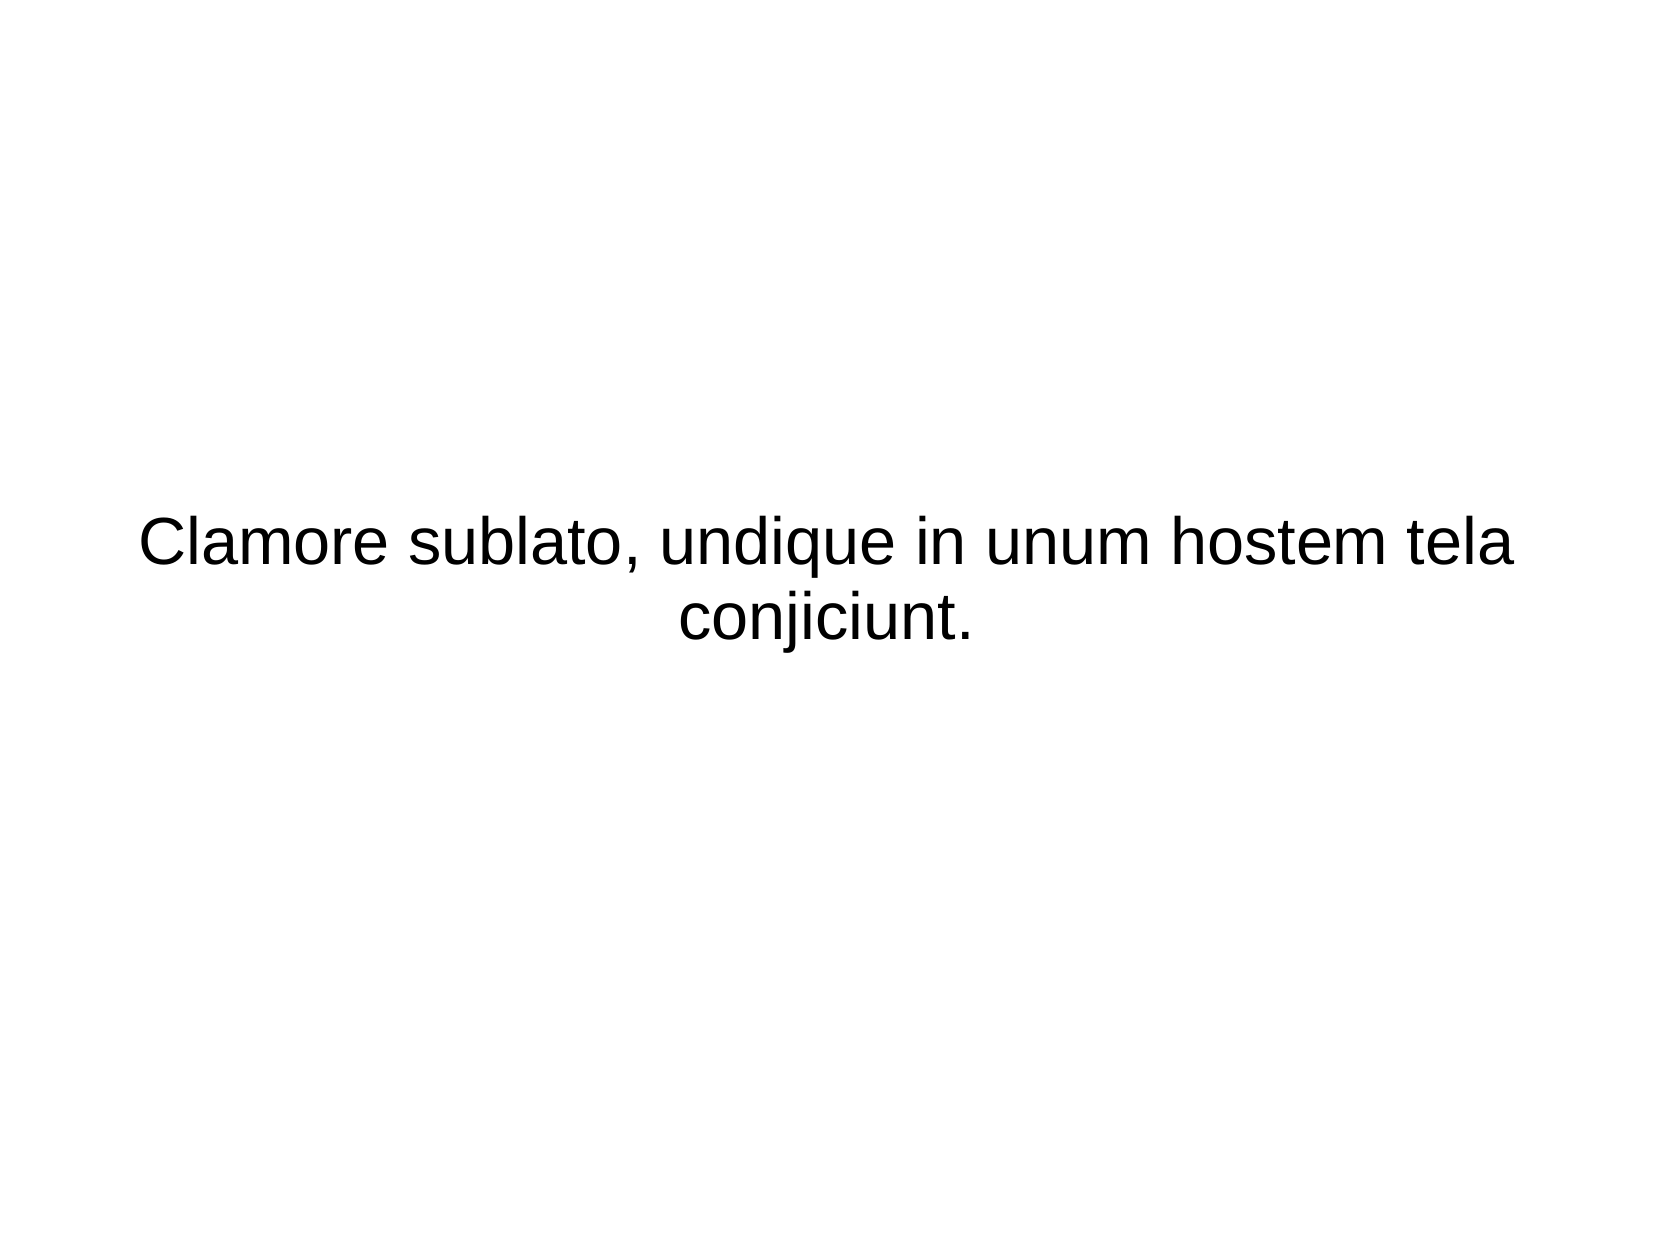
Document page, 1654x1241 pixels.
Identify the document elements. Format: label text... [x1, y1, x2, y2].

subtitle Clamore sublato, undique in unum hostem tela conjiciunt. [82, 49, 1571, 1109]
